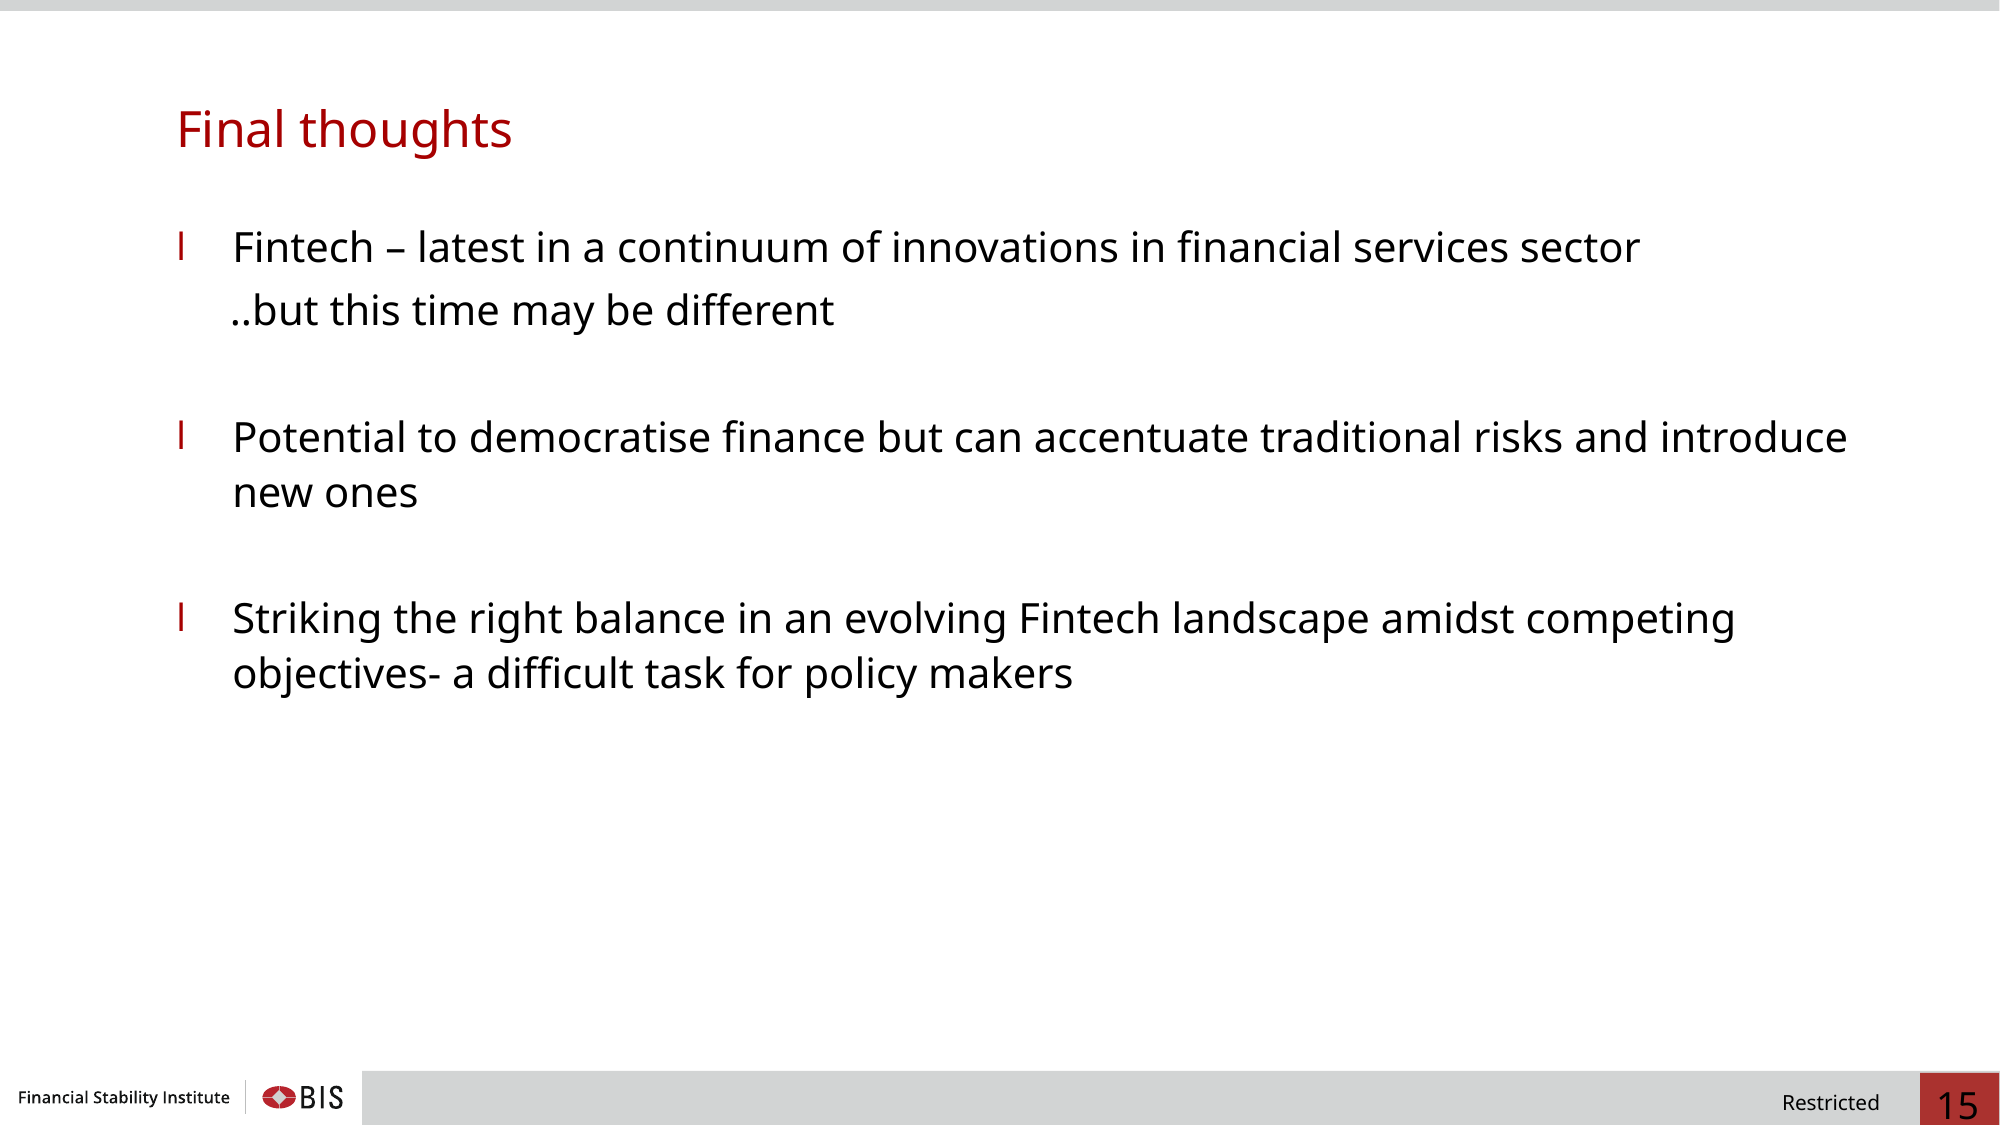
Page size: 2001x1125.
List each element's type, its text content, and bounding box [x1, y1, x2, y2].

title Final thoughts [161, 90, 1647, 167]
slide_number <numéro> [1921, 1074, 2000, 1125]
list Fintech – latest in a continuum of innovations in financial services sector ..but this time may be different Potential to democratise finance but can accentuate traditional risks and introduce new ones Striking the right balance in an evolving Fintech landscape amidst competing objectives- a difficult task for policy makers [161, 208, 1922, 1012]
